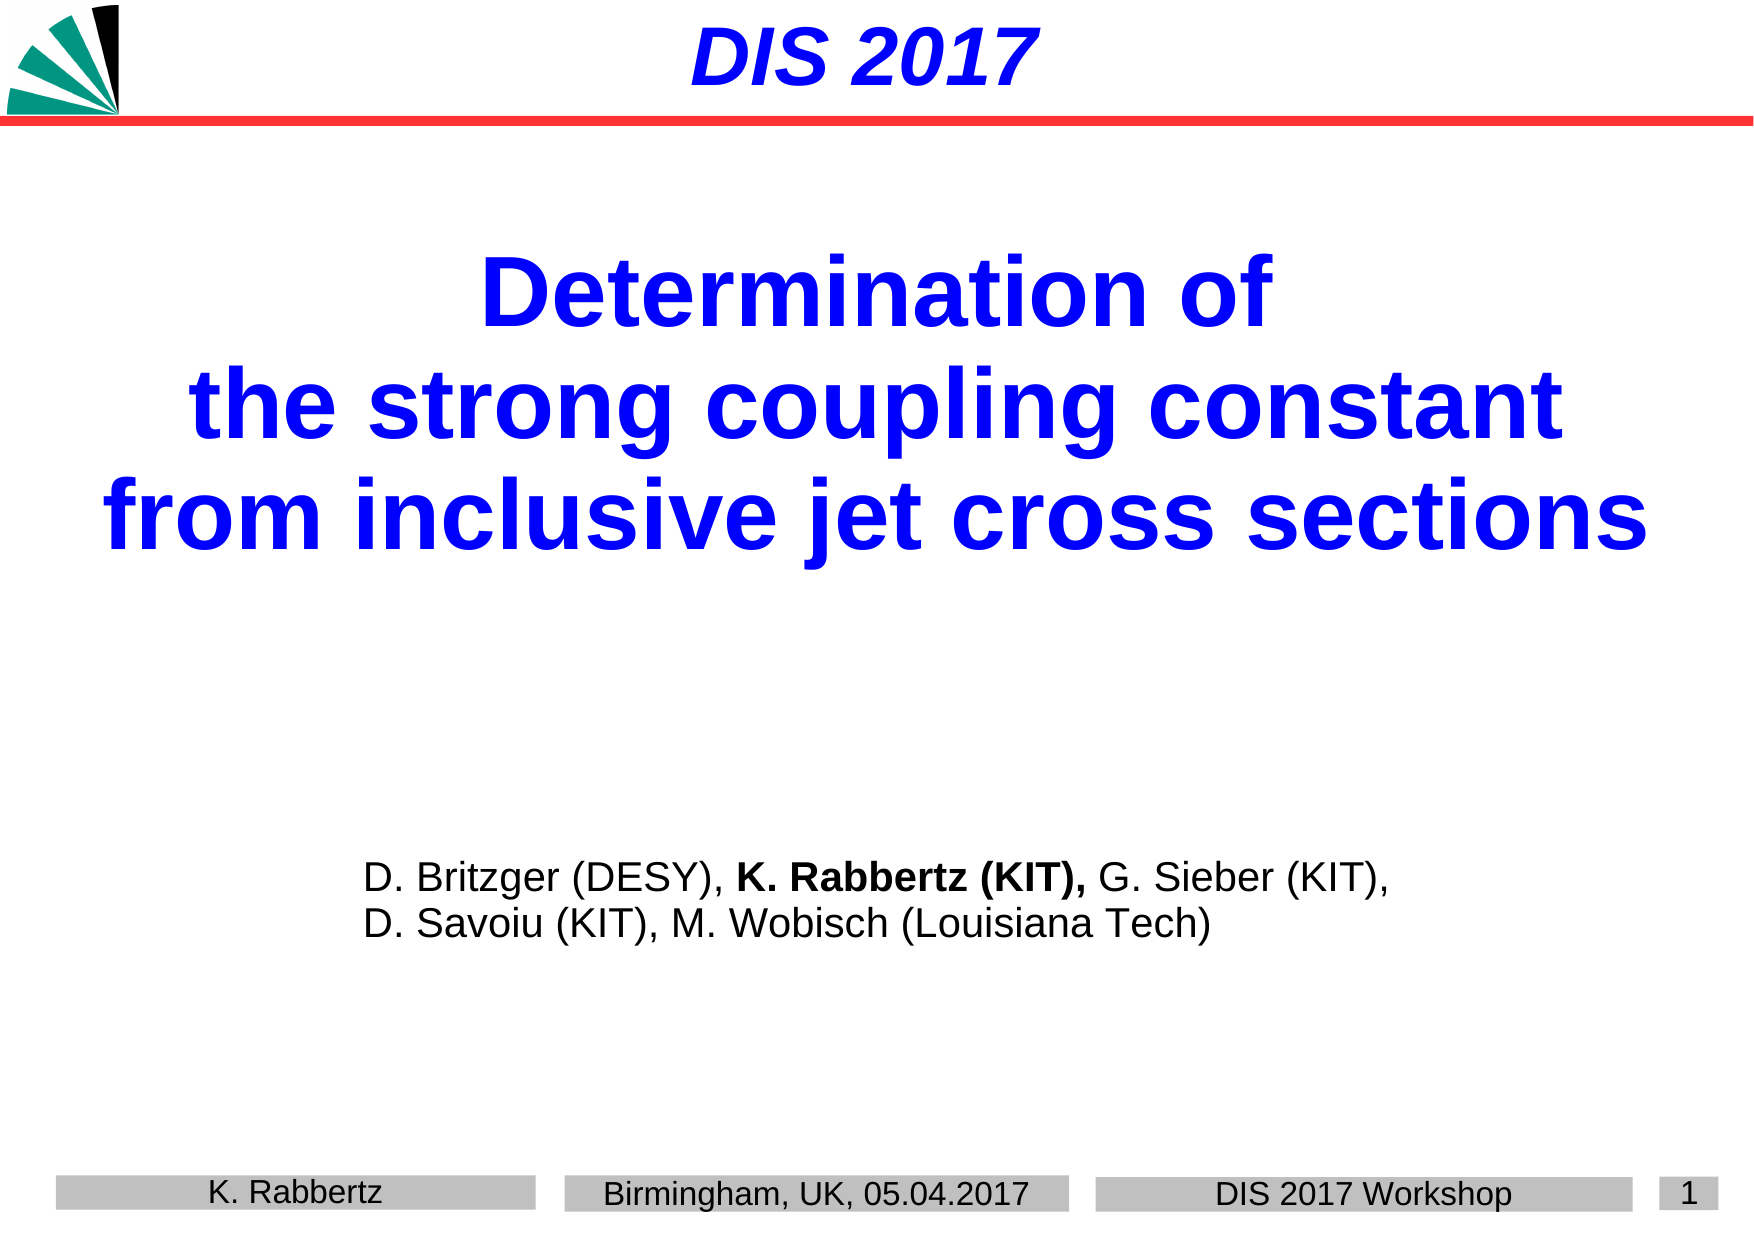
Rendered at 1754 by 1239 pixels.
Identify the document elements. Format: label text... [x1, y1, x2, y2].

title DIS 2017 [123, 0, 1606, 114]
picture [7, 5, 119, 116]
text_box D. Britzger (DESY), K. Rabbertz (KIT), G. Sieber (KIT), D. Savoiu (KIT), M. Wobisch (Louisiana Tech) [351, 847, 1403, 954]
text_box Determination of the strong coupling constant from inclusive jet cross sections [90, 230, 1663, 579]
